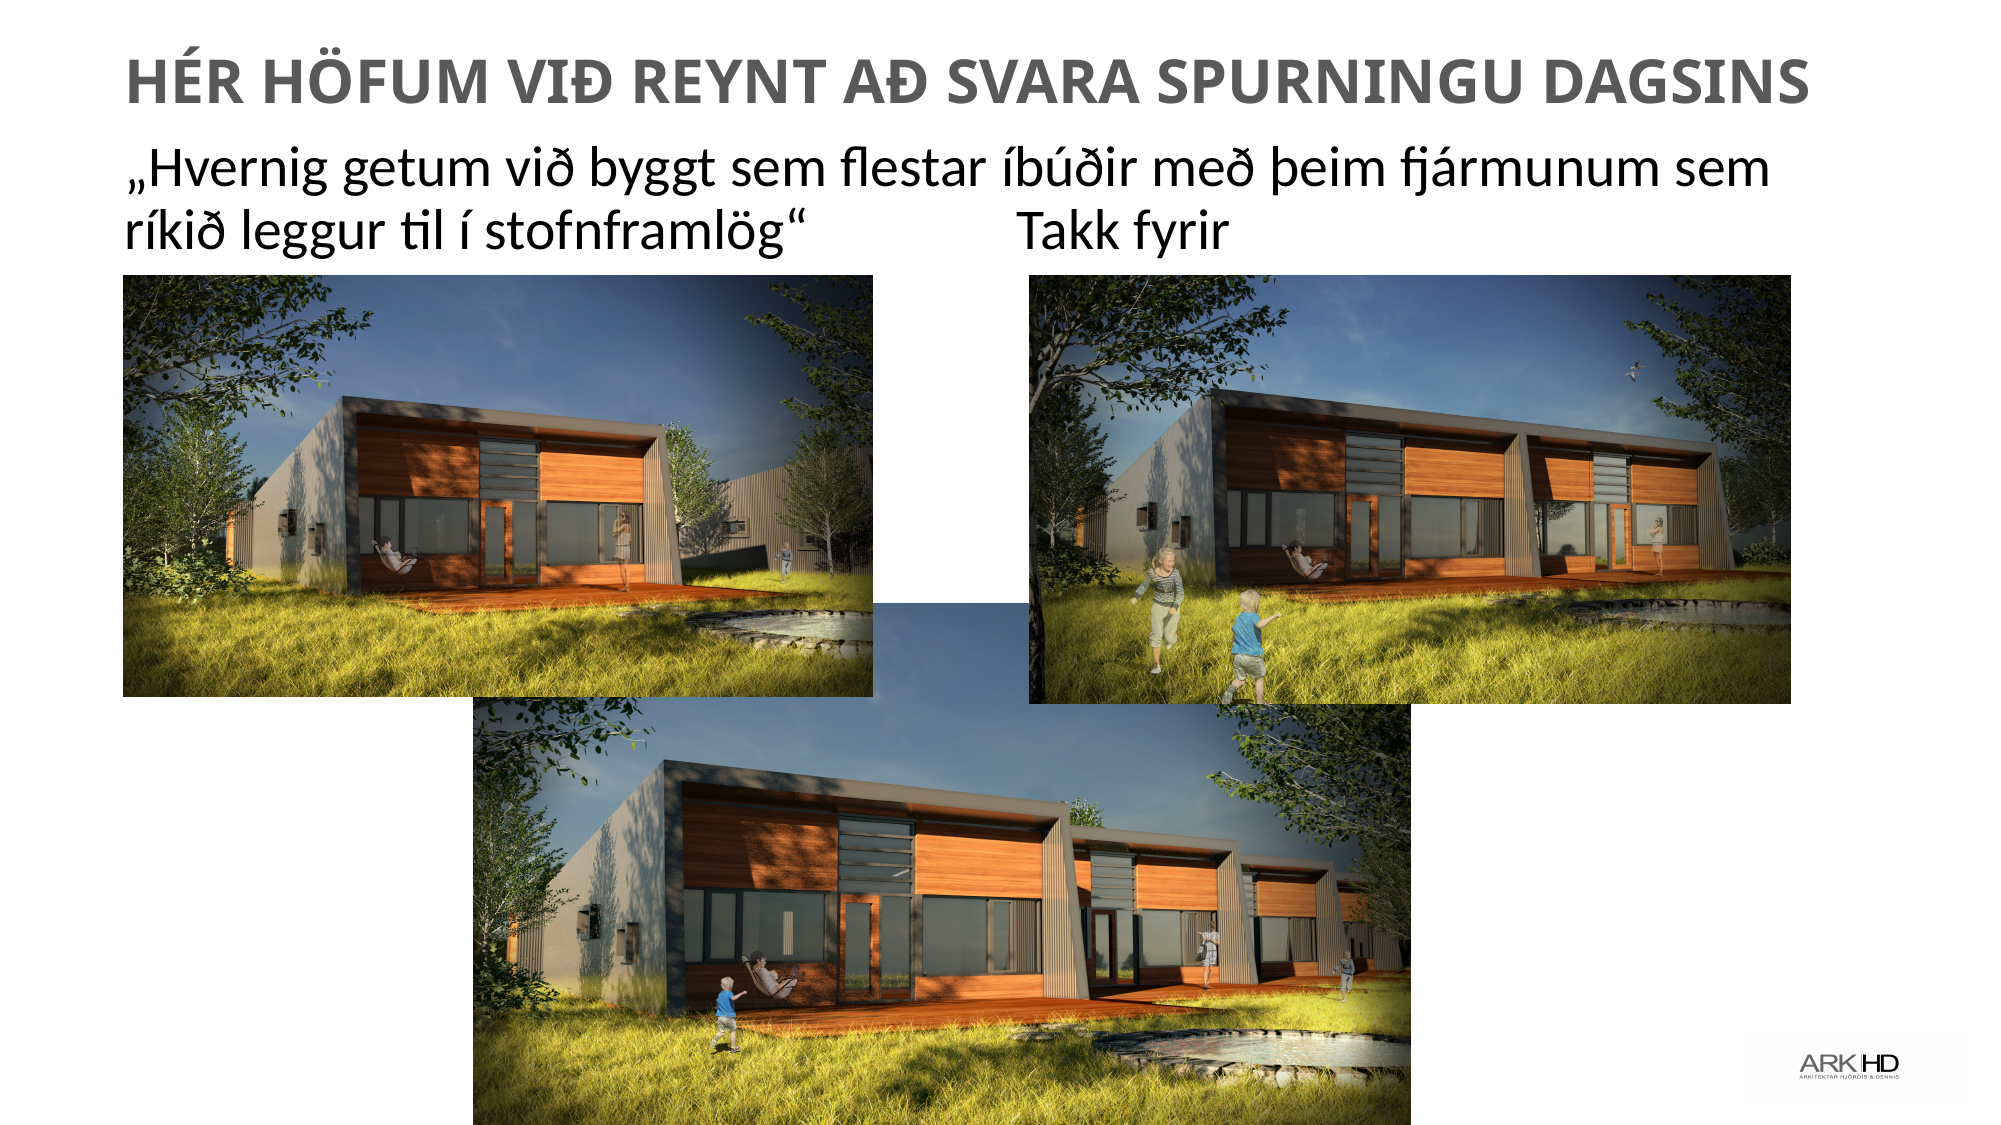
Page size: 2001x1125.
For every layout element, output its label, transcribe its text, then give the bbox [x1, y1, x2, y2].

picture [1745, 1029, 1966, 1104]
list „Hvernig getum við byggt sem flestar íbúðir með þeim fjármunum sem ríkið leggur til í stofnframlög“ Takk fyrir [109, 129, 1835, 271]
title HÉR HÖFUM VIÐ REYNT AÐ SVARA SPURNINGU DAGSINS [109, 10, 1835, 129]
picture [123, 275, 1791, 1125]
